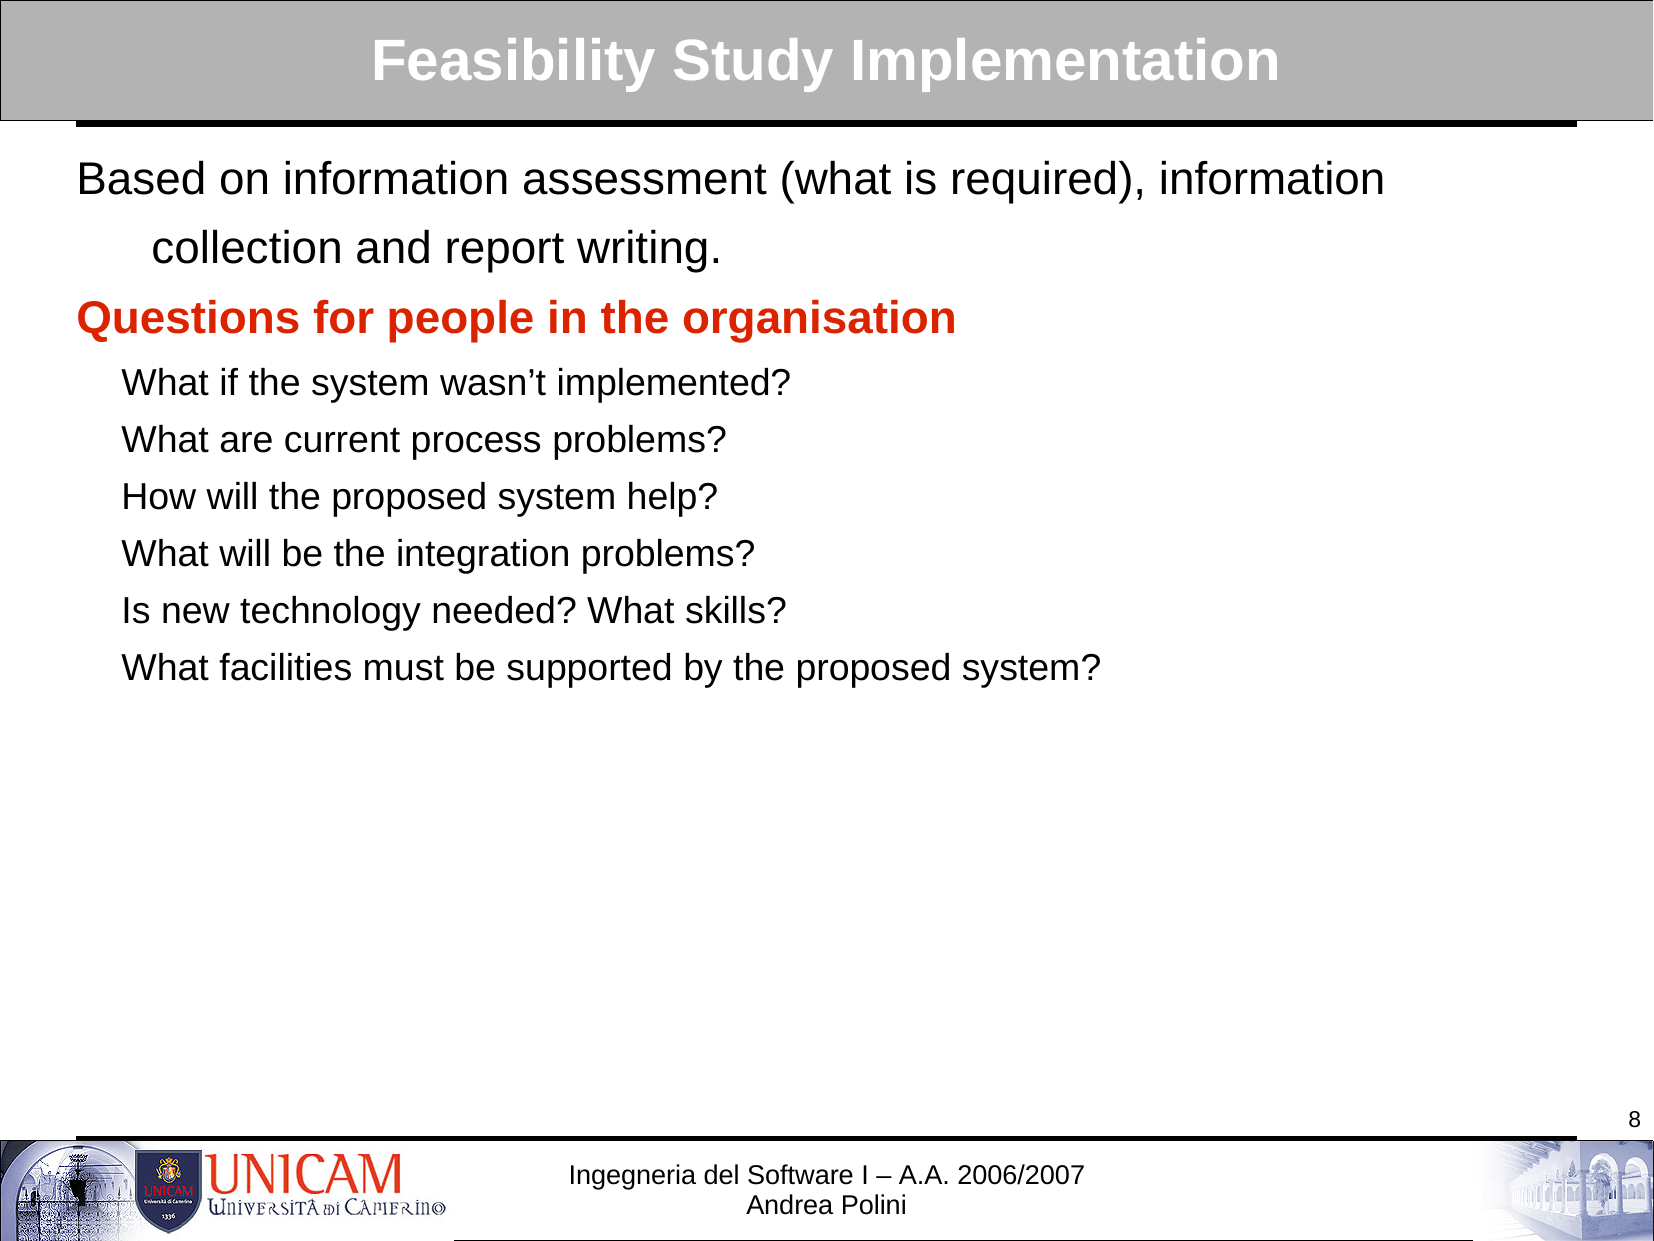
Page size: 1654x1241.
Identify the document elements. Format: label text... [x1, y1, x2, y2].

title Feasibility Study Implementation [0, 0, 1653, 121]
list Based on information assessment (what is required), information collection and report writing. Questions for people in the organisation What if the system wasn’t implemented? What are current process problems? How will the proposed system help? What will be the integration problems? Is new technology needed? What skills? What facilities must be supported by the proposed system? [76, 152, 1577, 838]
picture [0, 1141, 454, 1241]
picture [1473, 1141, 1654, 1241]
